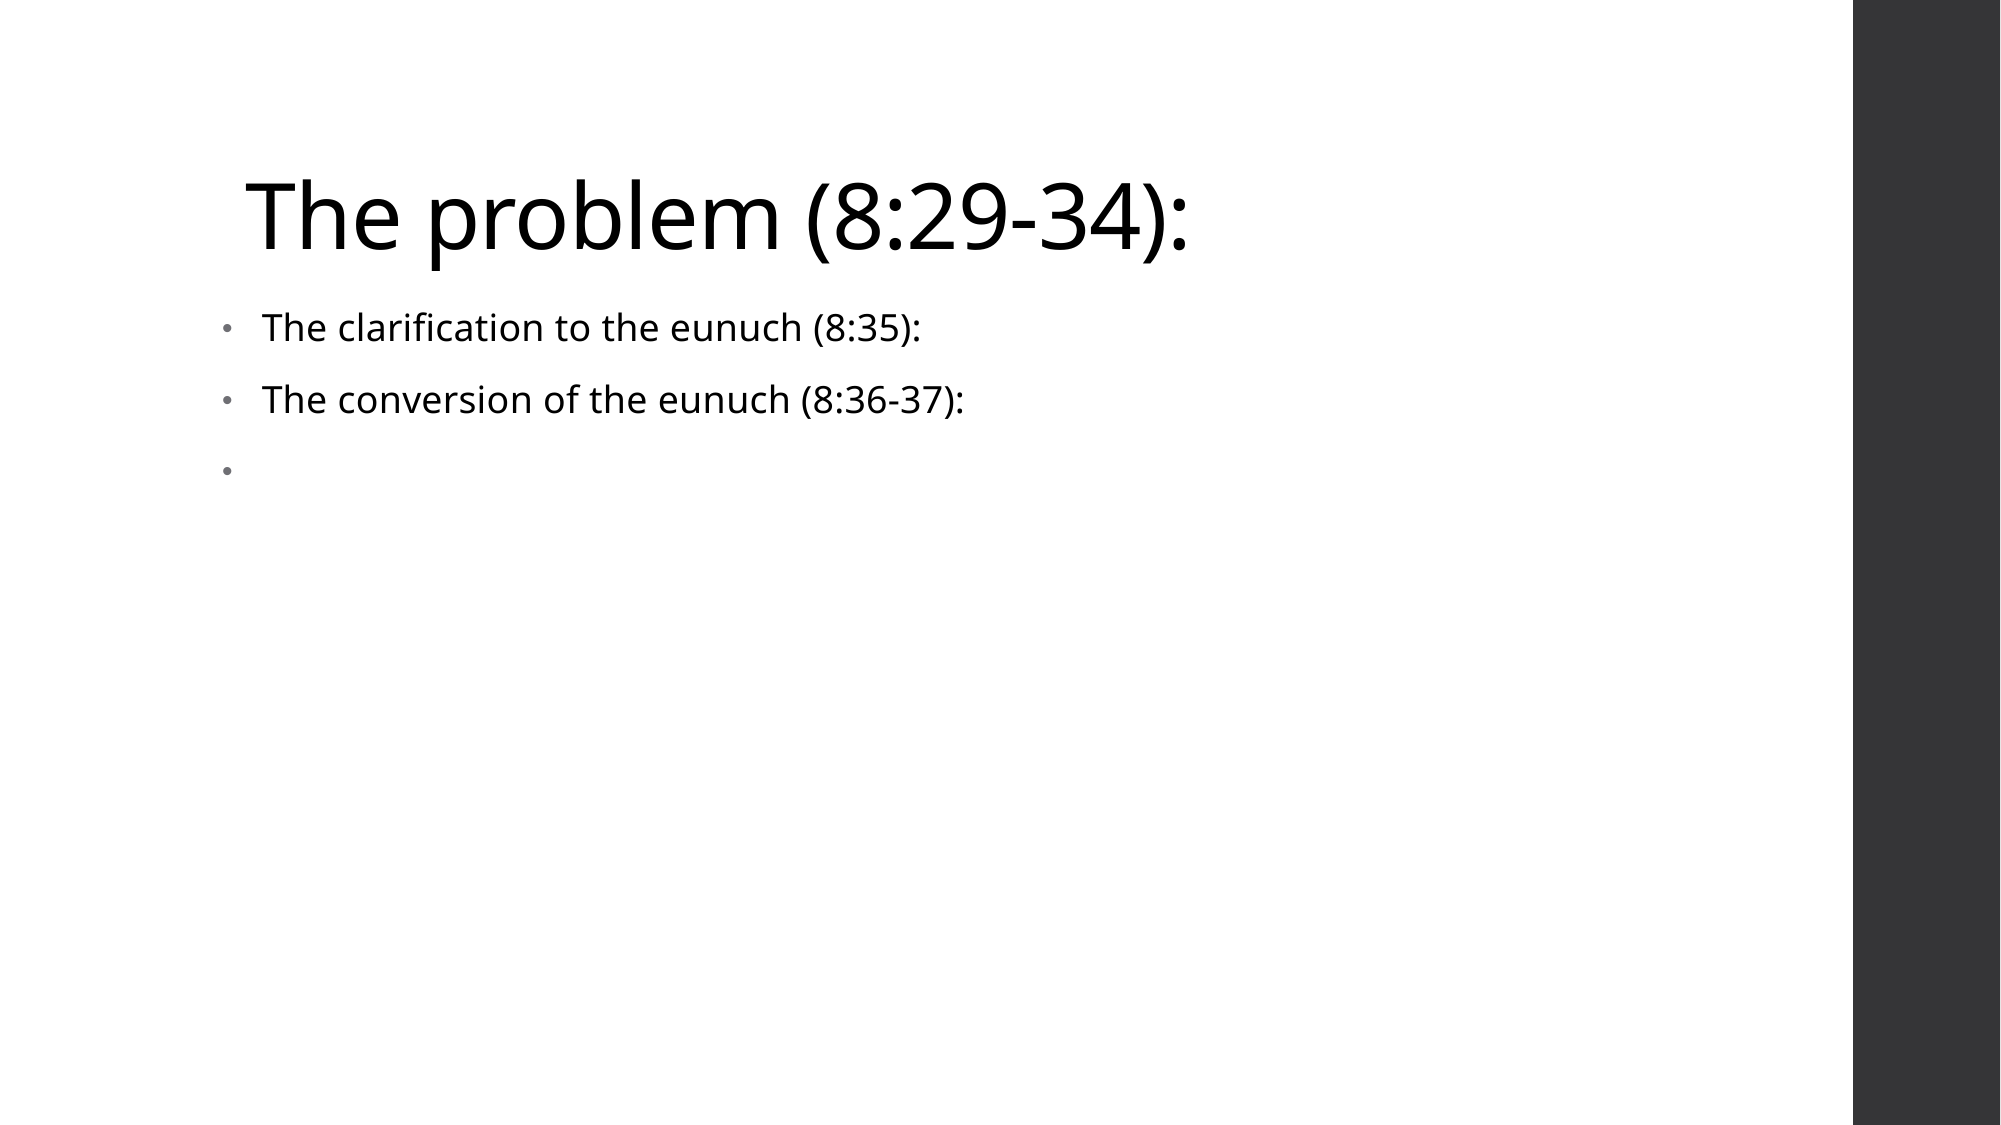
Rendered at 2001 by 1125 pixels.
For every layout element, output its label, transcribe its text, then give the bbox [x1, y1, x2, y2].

list The clarification to the eunuch (8:35): The conversion of the eunuch (8:36-37): [206, 299, 1617, 1014]
title The problem (8:29-34): [206, 60, 1797, 278]
